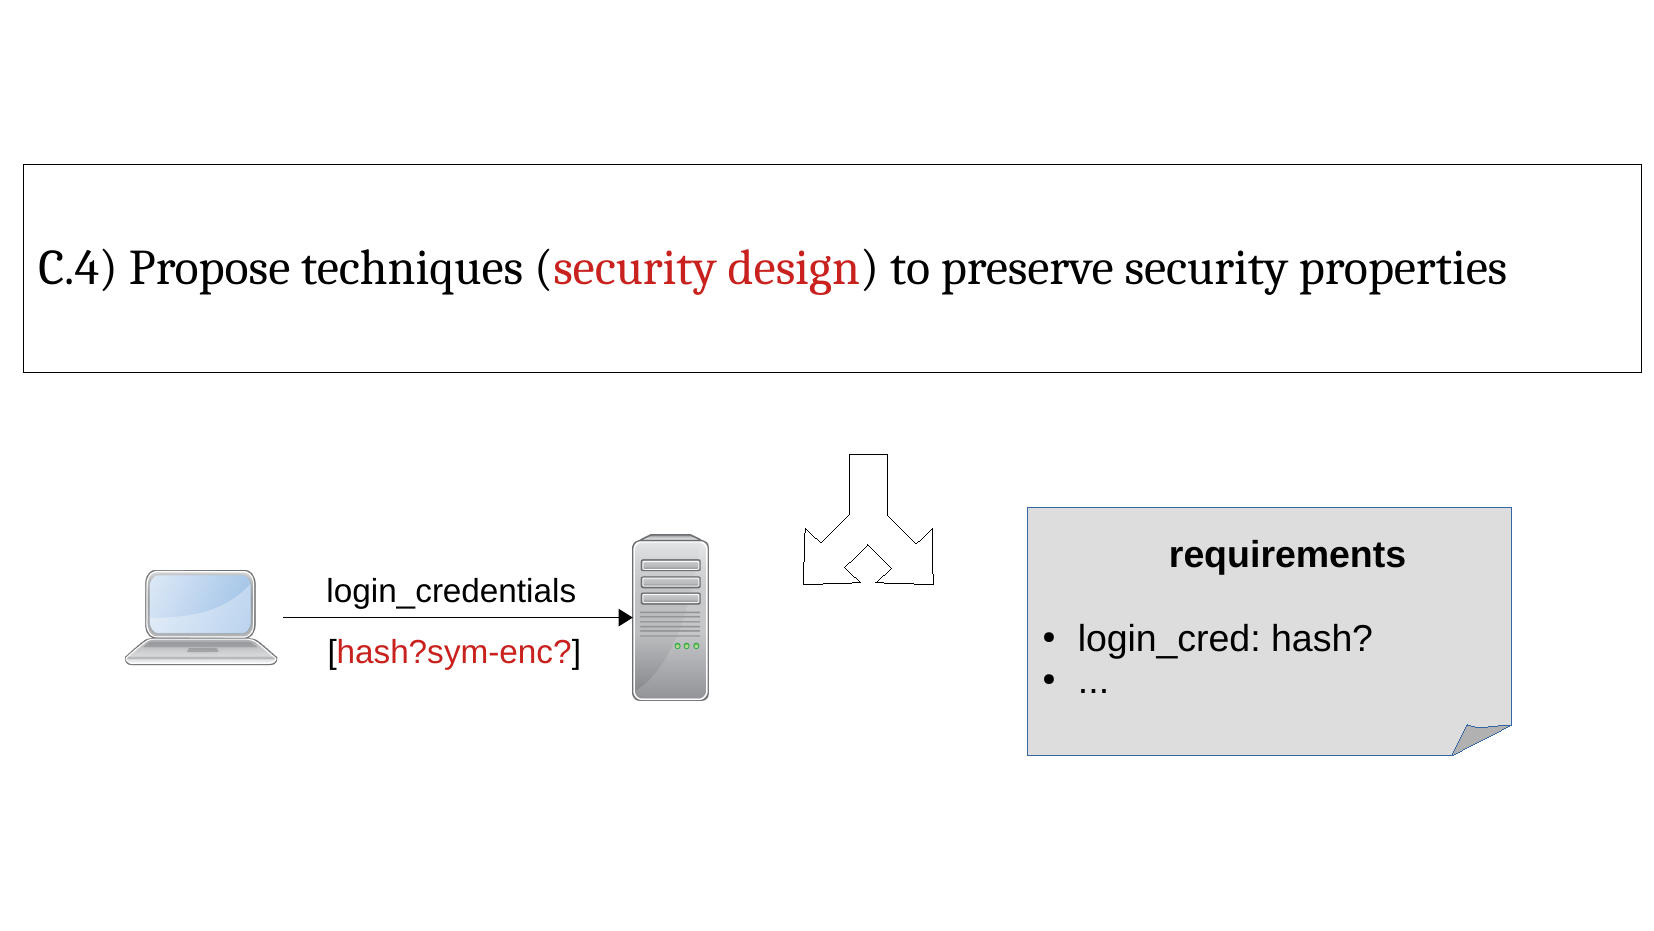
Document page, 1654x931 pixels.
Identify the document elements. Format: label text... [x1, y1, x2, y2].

picture [118, 563, 284, 672]
text_box login_credentials [311, 565, 603, 654]
text_box [hash?sym-enc?] [312, 626, 597, 678]
picture [632, 534, 709, 701]
text_box requirements login_cred: hash? ... [1027, 507, 1512, 756]
text_box C.4) Propose techniques (security design) to preserve security properties [23, 164, 1642, 373]
